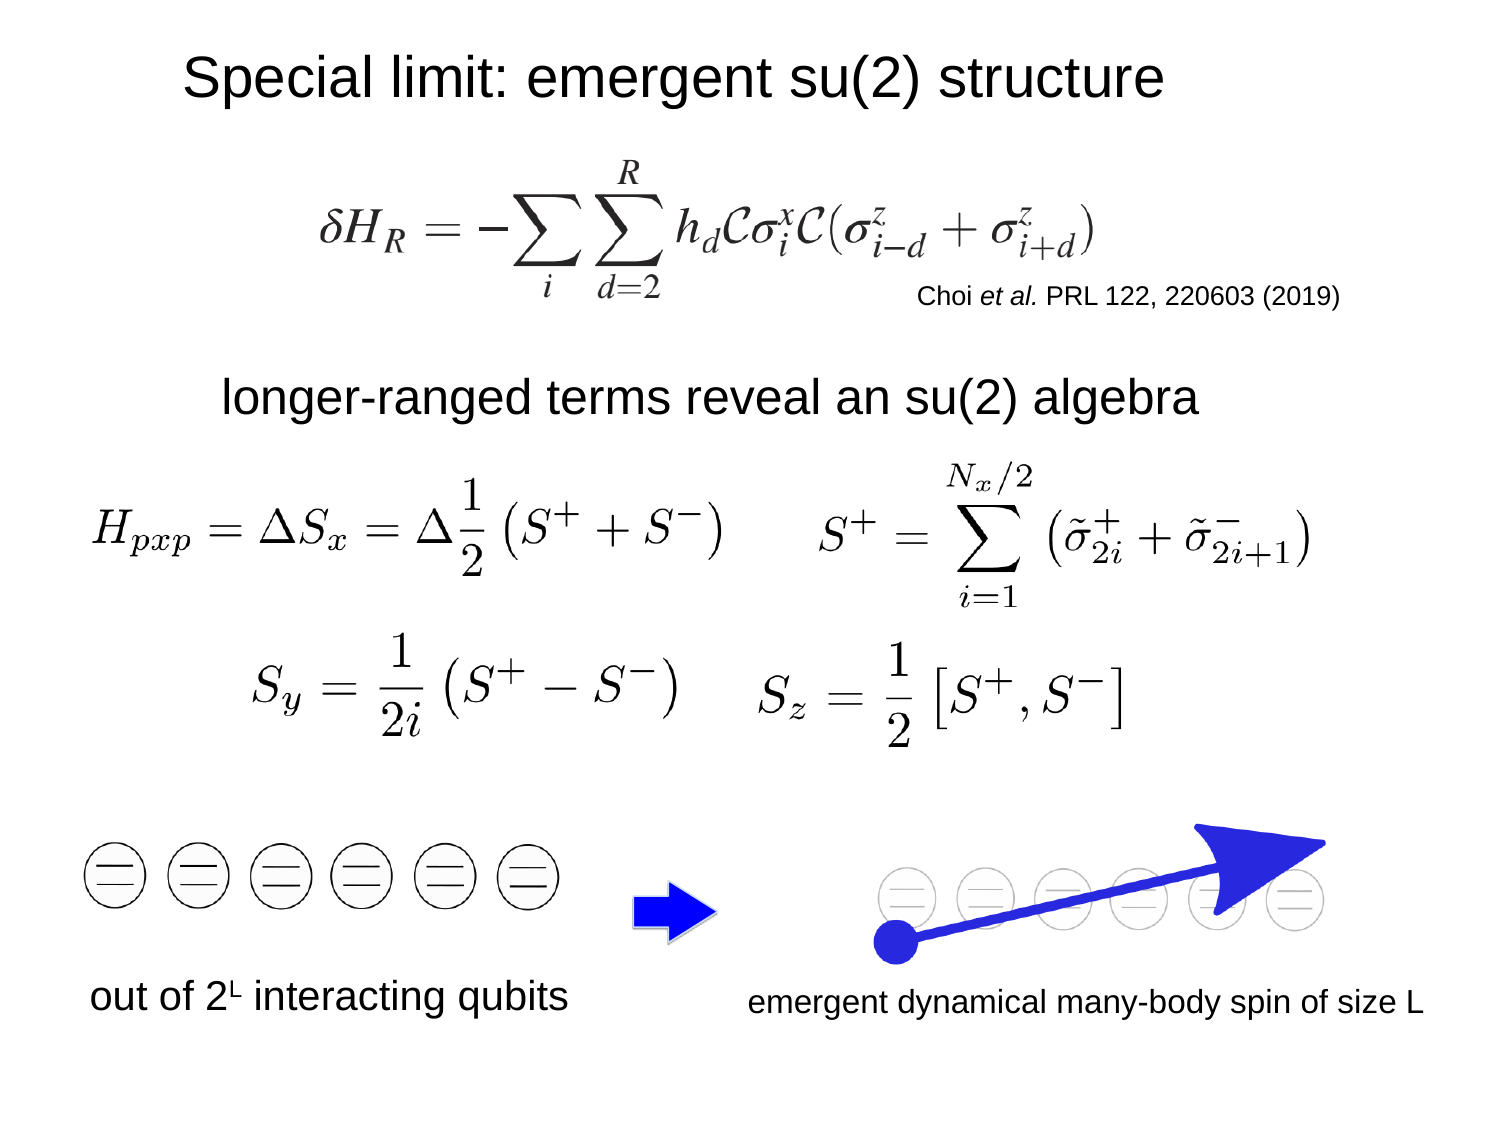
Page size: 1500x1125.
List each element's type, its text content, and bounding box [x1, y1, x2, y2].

text_box out of 2L interacting qubits [25, 953, 634, 1053]
text_box Choi et al. PRL 122, 220603 (2019) [835, 263, 1422, 337]
text_box emergent dynamical many-body spin of size L [724, 965, 1449, 1075]
picture [244, 632, 687, 748]
title longer-ranged terms reveal an su(2) algebra [76, 349, 1345, 438]
picture [800, 457, 1321, 616]
picture [86, 474, 725, 585]
picture [750, 638, 1136, 764]
title Special limit: emergent su(2) structure [167, 24, 1261, 150]
picture [69, 822, 589, 938]
text_box [633, 880, 718, 943]
picture [308, 158, 1099, 307]
picture [852, 811, 1353, 983]
